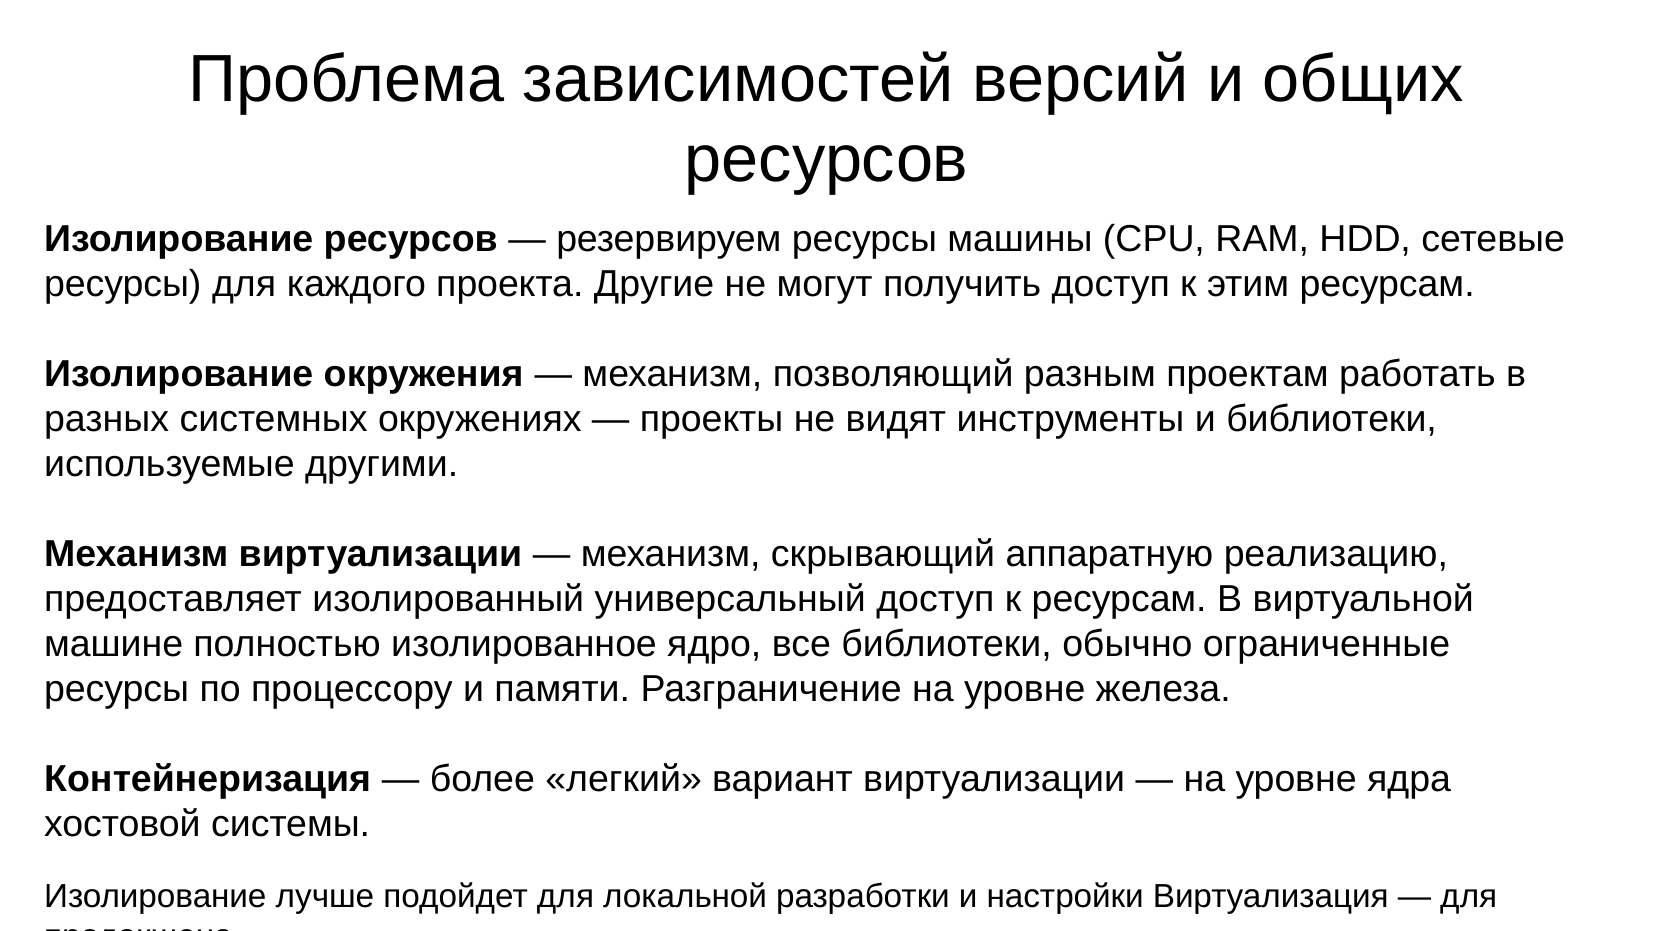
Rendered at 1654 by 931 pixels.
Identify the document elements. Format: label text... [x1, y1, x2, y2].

title Проблема зависимостей версий и общих ресурсов [82, 12, 1571, 206]
text_box Изолирование ресурсов — резервируем ресурсы машины (CPU, RAM, HDD, сетевые ресурсы) для каждого проекта. Другие не могут получить доступ к этим ресурсам. Изолирование окружения — механизм, позволяющий разным проектам работать в разных системных окружениях — проекты не видят инструменты и библиотеки, используемые другими. Механизм виртуализации — механизм, скрывающий аппаратную реализацию, предоставляет изолированный универсальный доступ к ресурсам. В виртуальной машине полностью изолированное ядро, все библиотеки, обычно ограниченные ресурсы по процессору и памяти. Разграничение на уровне железа. Контейнеризация — более «легкий» вариант виртуализации — на уровне ядра хостовой системы. Изолирование лучше подойдет для локальной разработки и настройки Виртуализация — для продакшена [29, 206, 1595, 912]
